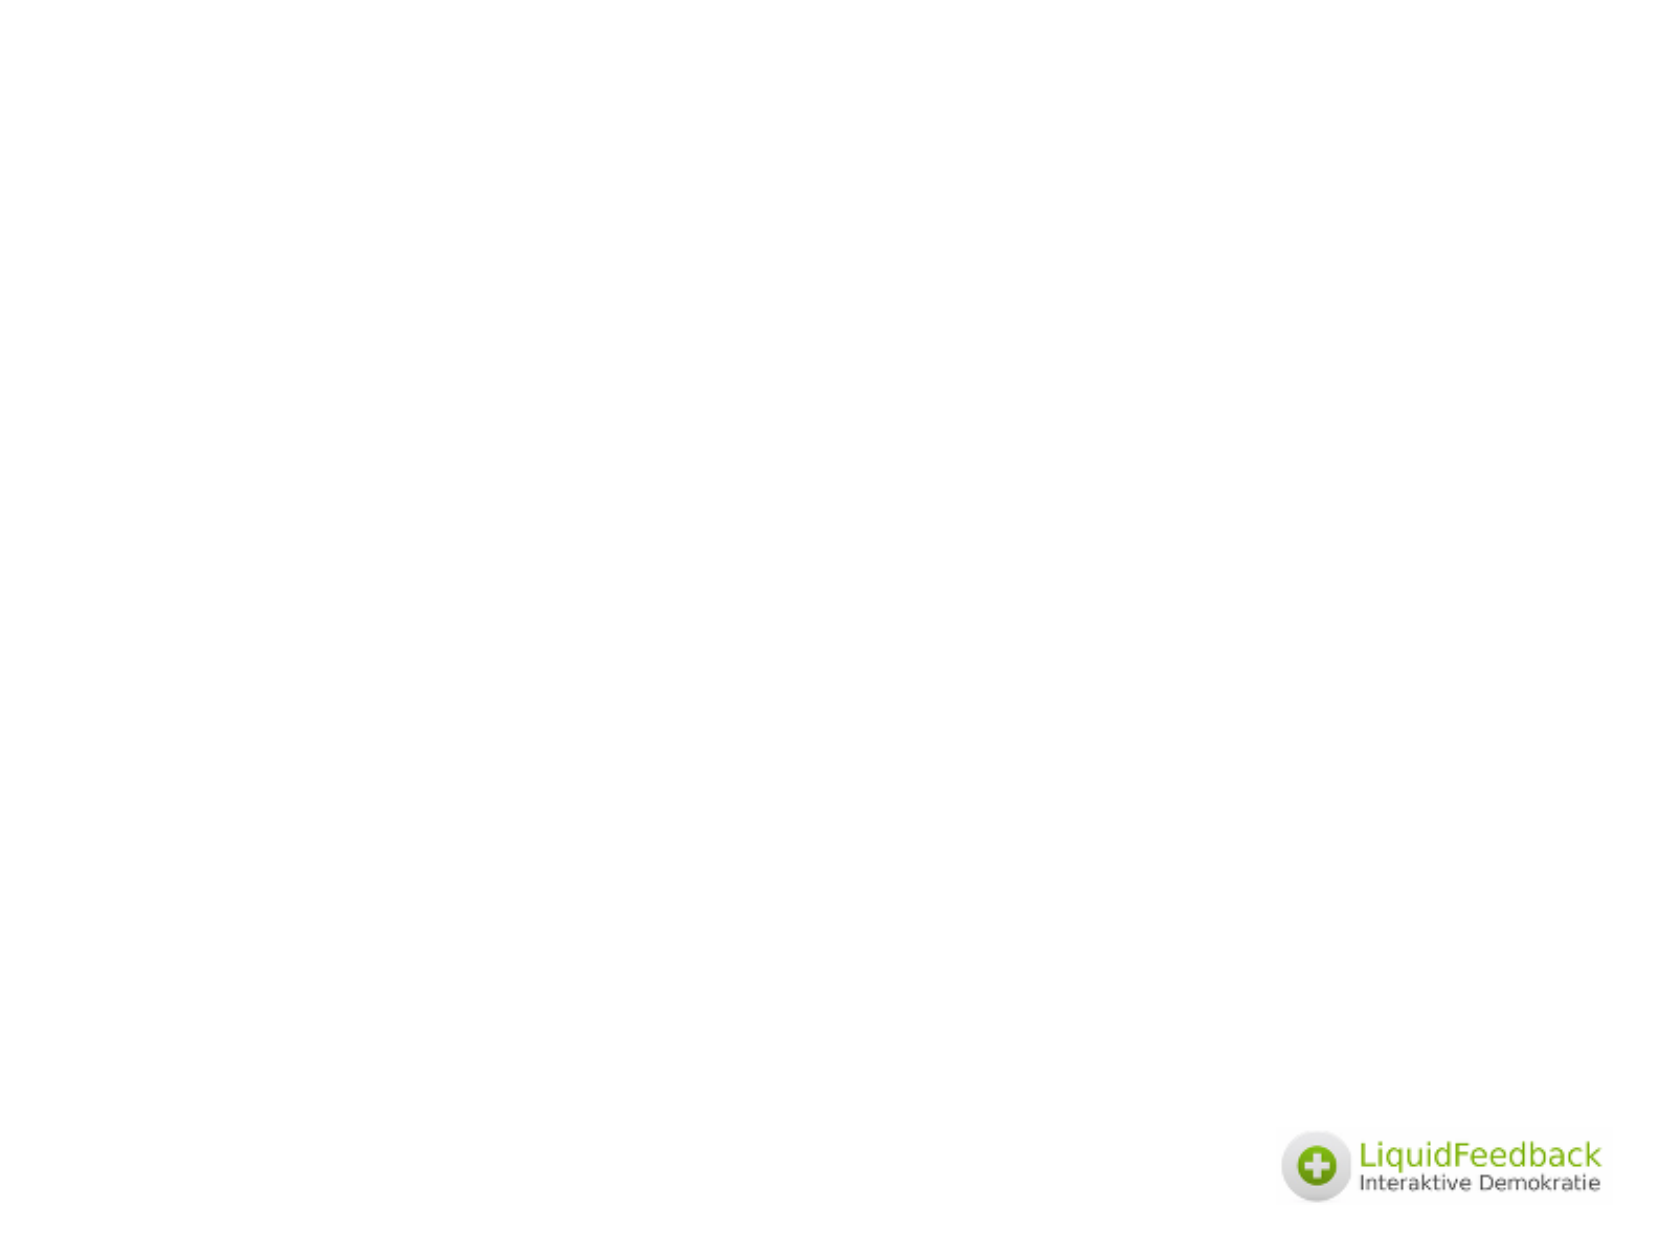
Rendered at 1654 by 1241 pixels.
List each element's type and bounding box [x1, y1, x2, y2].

picture [1276, 1127, 1613, 1205]
